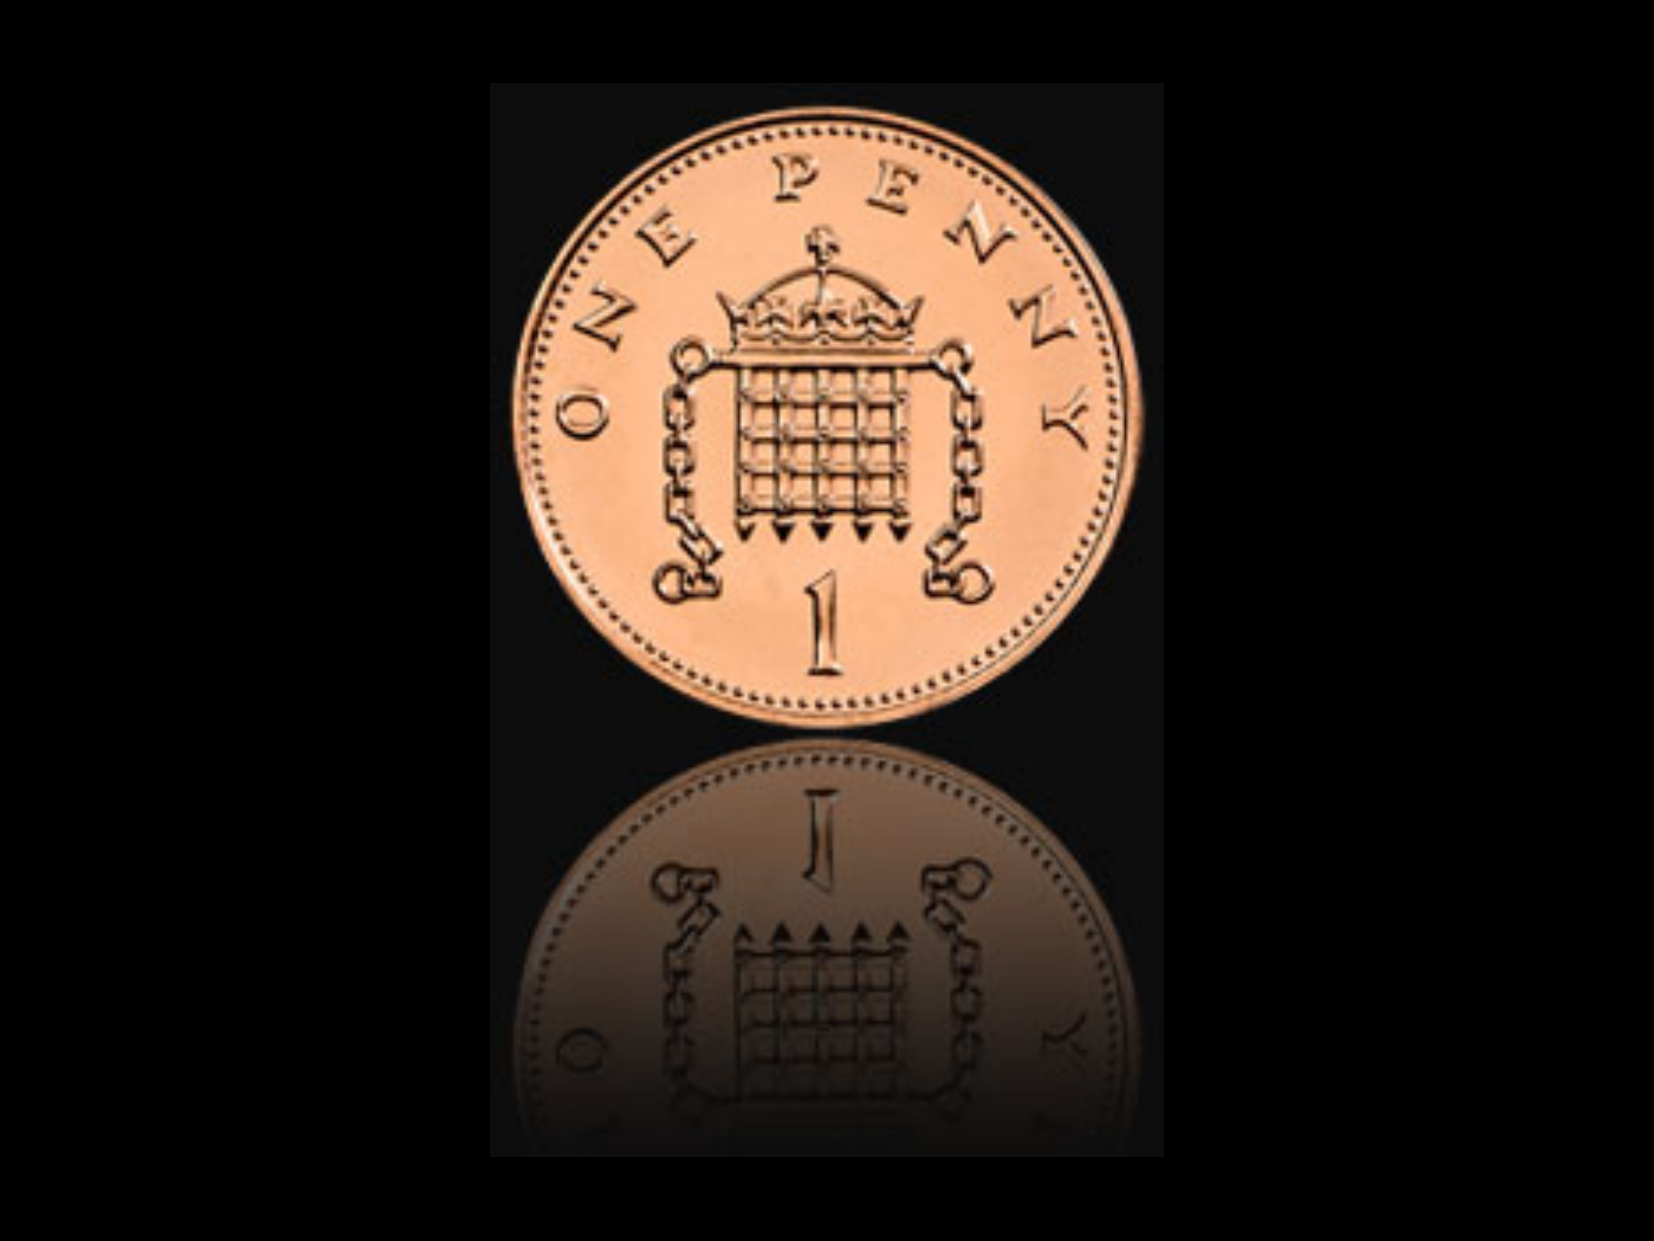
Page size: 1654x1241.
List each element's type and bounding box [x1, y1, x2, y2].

picture [490, 83, 1164, 1157]
